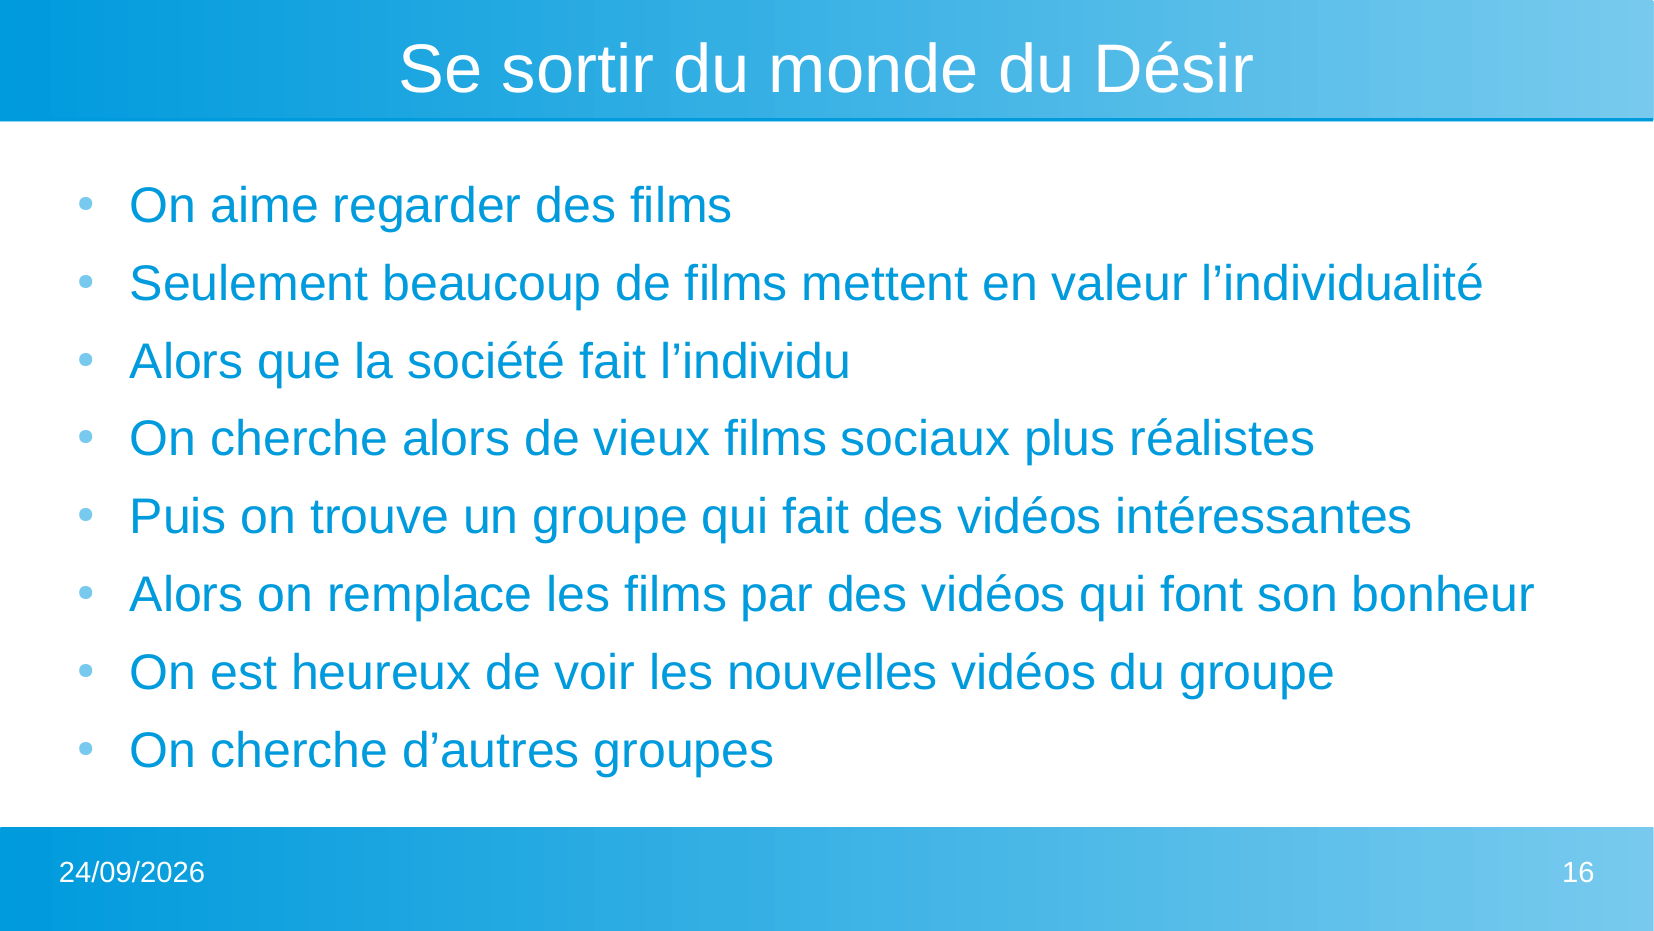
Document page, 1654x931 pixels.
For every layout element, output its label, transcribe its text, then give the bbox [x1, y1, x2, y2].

list On aime regarder des films Seulement beaucoup de films mettent en valeur l’individualité Alors que la société fait l’individu On cherche alors de vieux films sociaux plus réalistes Puis on trouve un groupe qui fait des vidéos intéressantes Alors on remplace les films par des vidéos qui font son bonheur On est heureux de voir les nouvelles vidéos du groupe On cherche d’autres groupes [59, 177, 1595, 768]
title Se sortir du monde du Désir [59, 29, 1595, 108]
